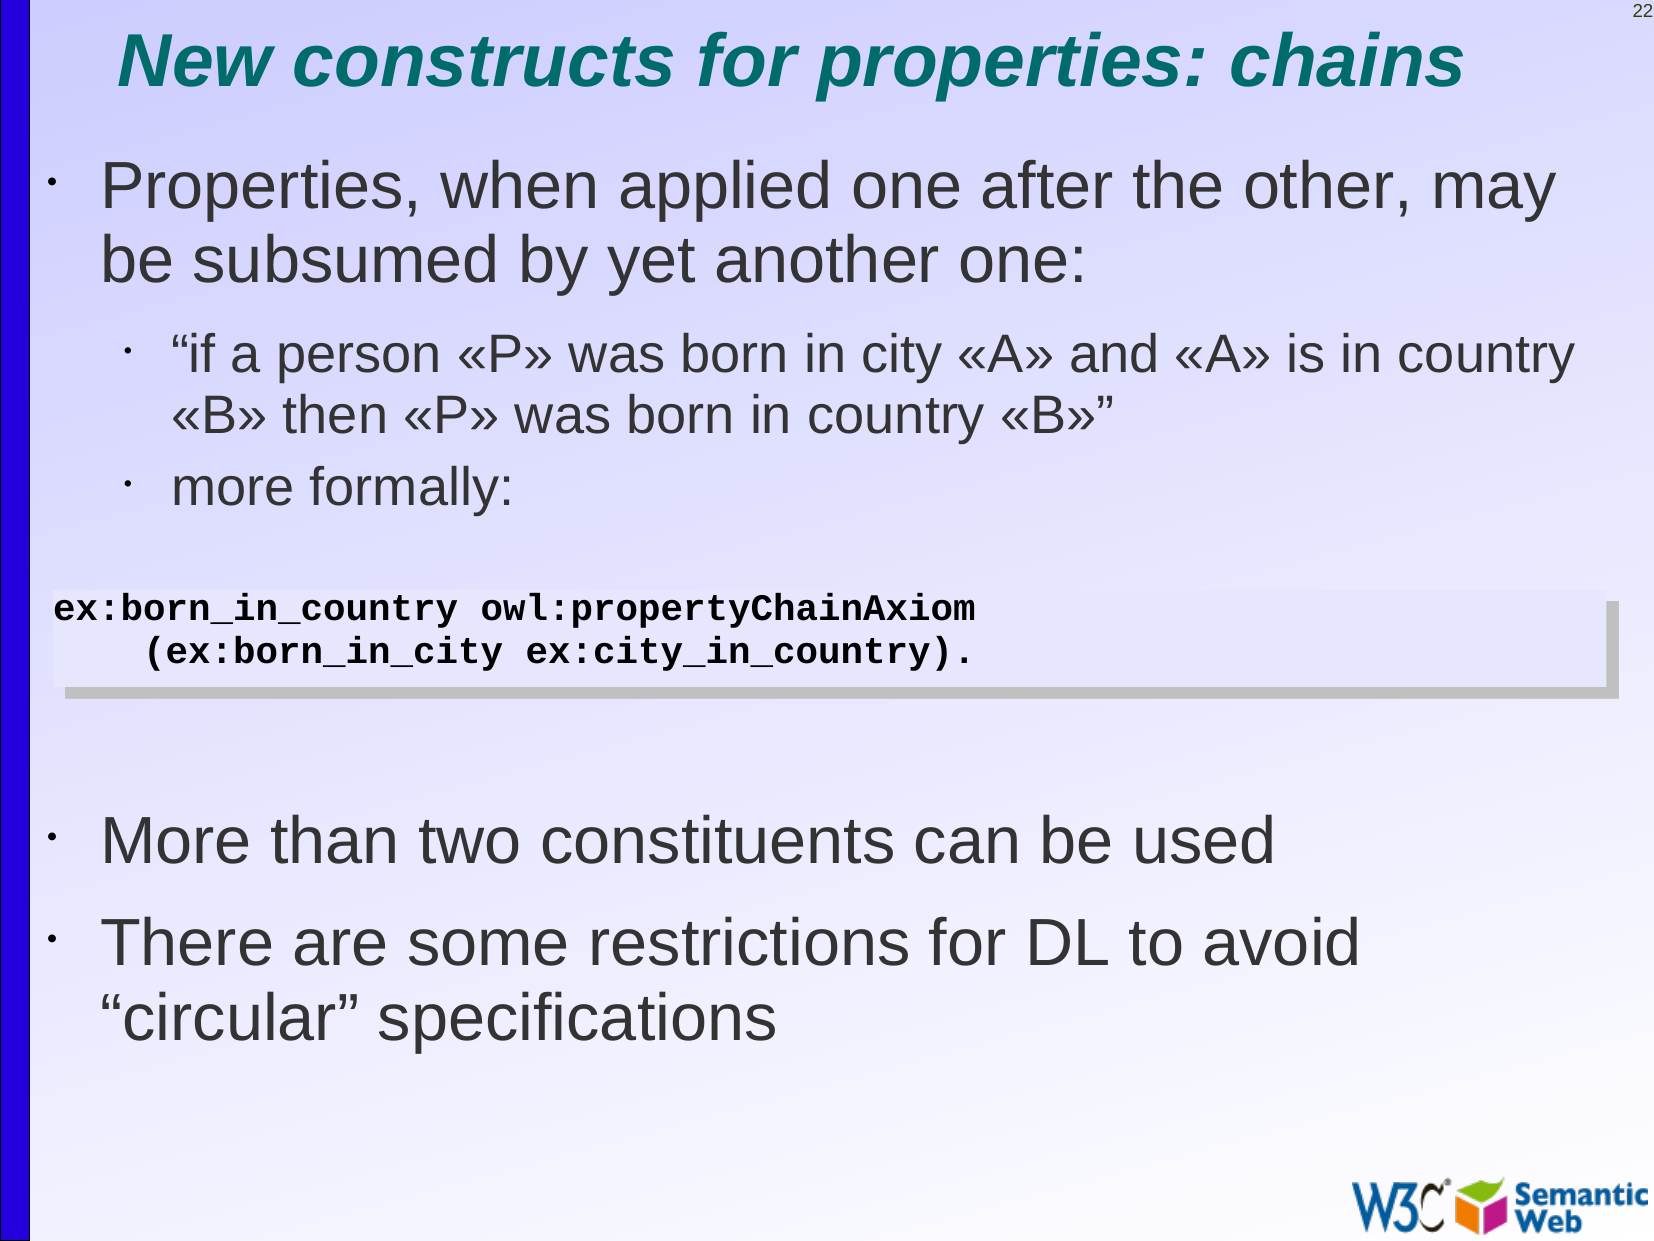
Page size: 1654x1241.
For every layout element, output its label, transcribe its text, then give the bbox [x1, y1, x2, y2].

picture [1352, 1175, 1648, 1235]
list More than two constituents can be used There are some restrictions for DL to avoid “circular” specifications [29, 803, 1624, 1099]
list Properties, when applied one after the other, may be subsumed by yet another one: “if a person «P» was born in city «A» and «A» is in country «B» then «P» was born in country «B»” more formally: [29, 147, 1624, 518]
text_box ex:born_in_country owl:propertyChainAxiom (ex:born_in_city ex:city_in_country). [53, 589, 1607, 687]
title New constructs for properties: chains [93, 7, 1493, 111]
